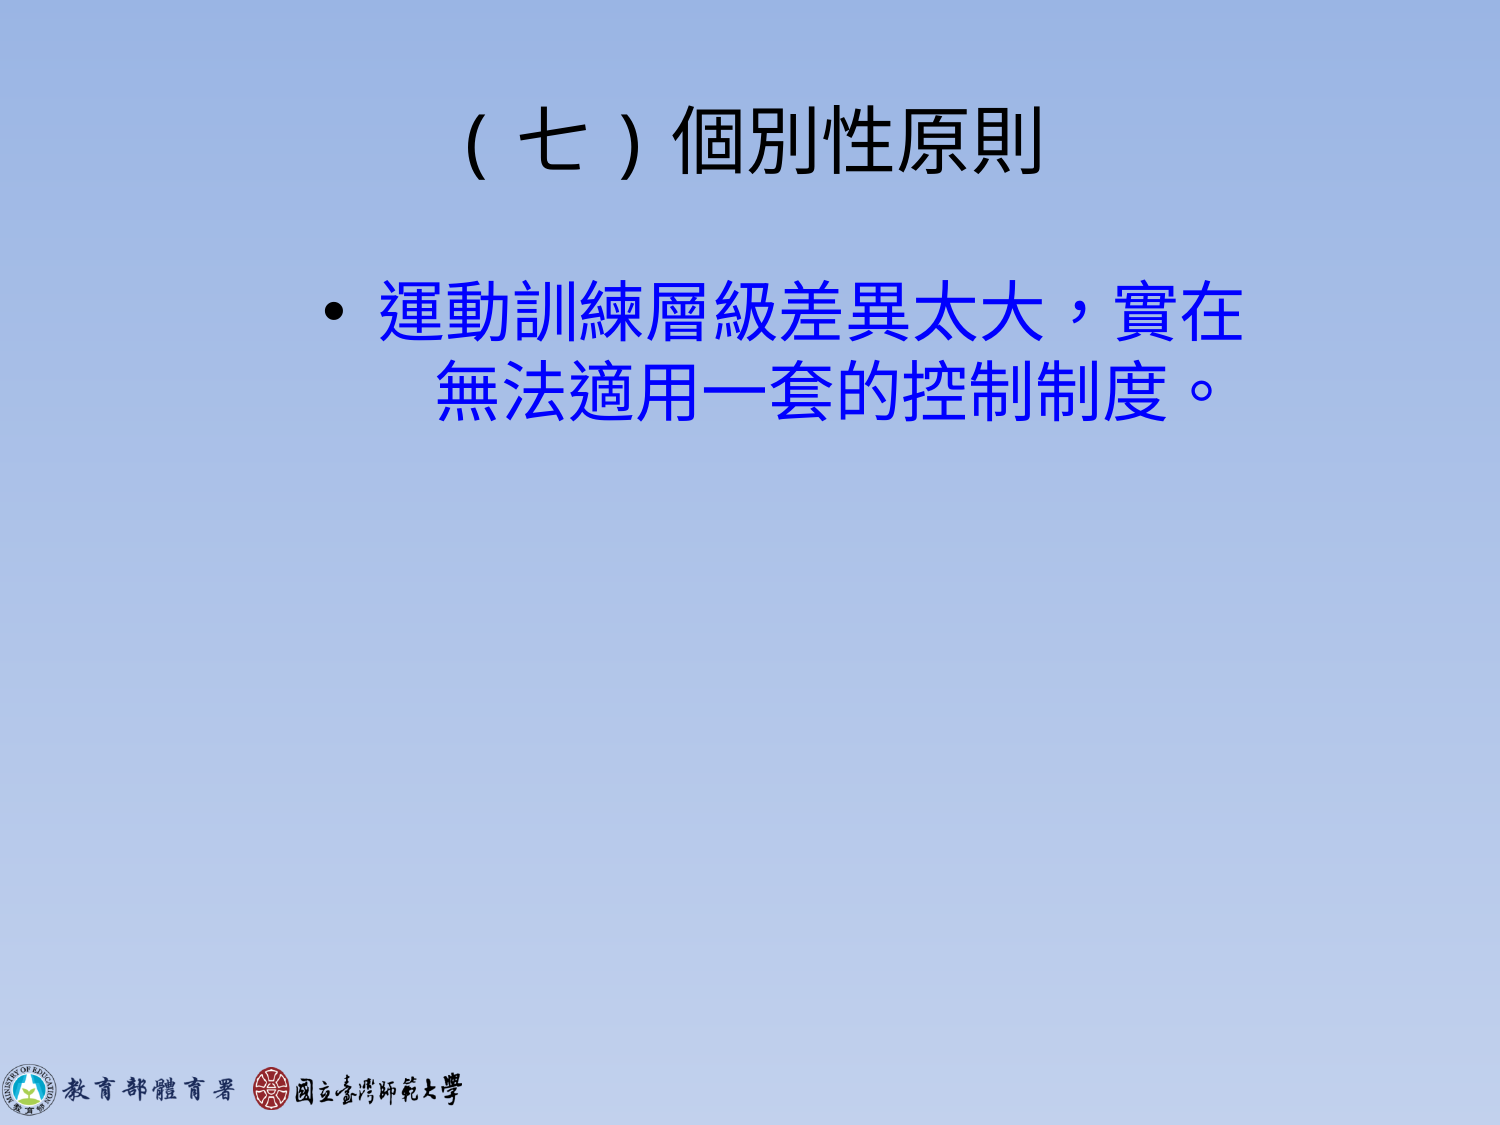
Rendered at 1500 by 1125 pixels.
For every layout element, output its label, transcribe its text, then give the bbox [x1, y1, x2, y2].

title (七)個別性原則 [75, 45, 1426, 233]
list 運動訓練層級差異太大，實在無法適用一套的控制制度。 [307, 262, 1320, 851]
